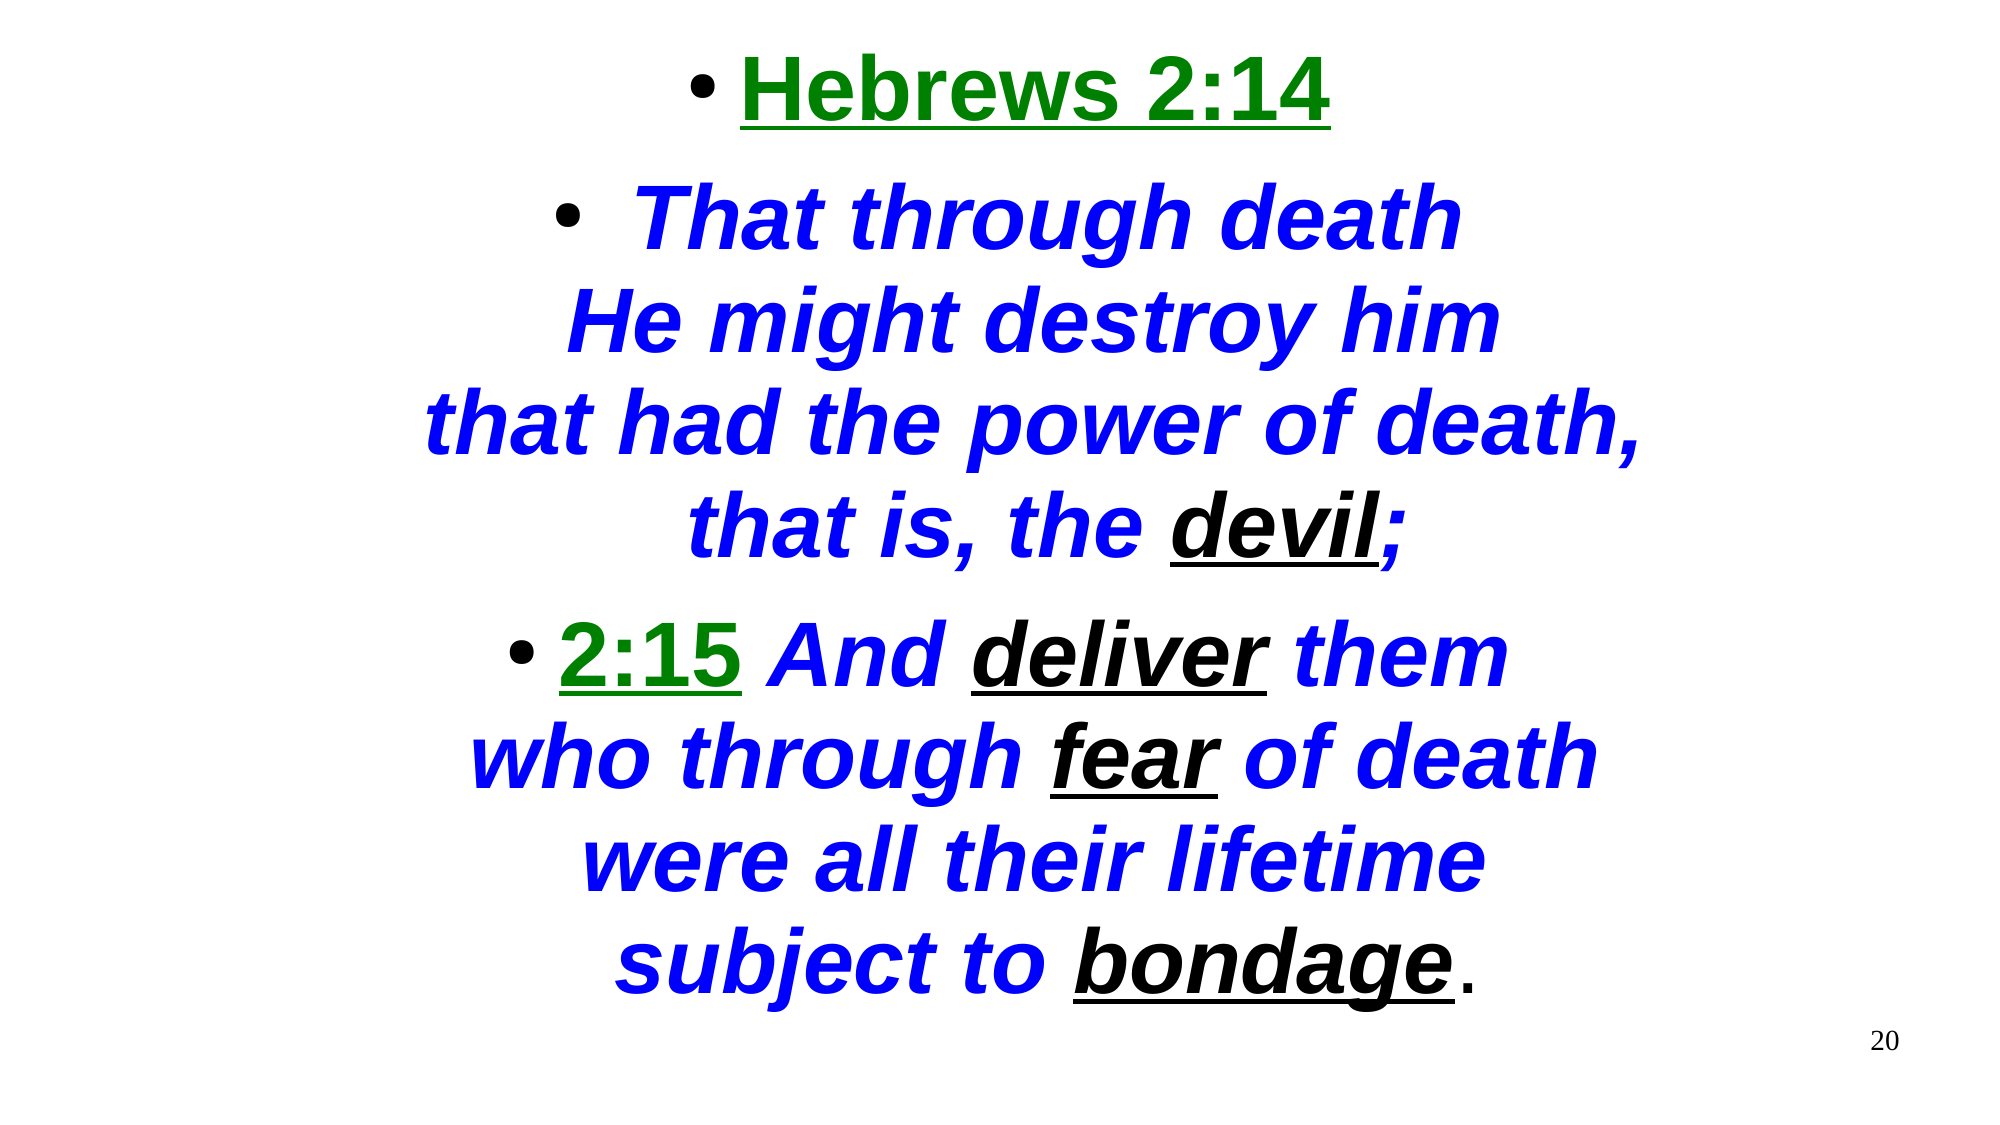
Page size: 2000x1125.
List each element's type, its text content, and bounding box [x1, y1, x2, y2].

list Hebrews 2:14 That through death He might destroy him that had the power of death, that is, the devil; 2:15 And deliver them who through fear of death were all their lifetime subject to bondage. [37, 37, 1988, 1088]
